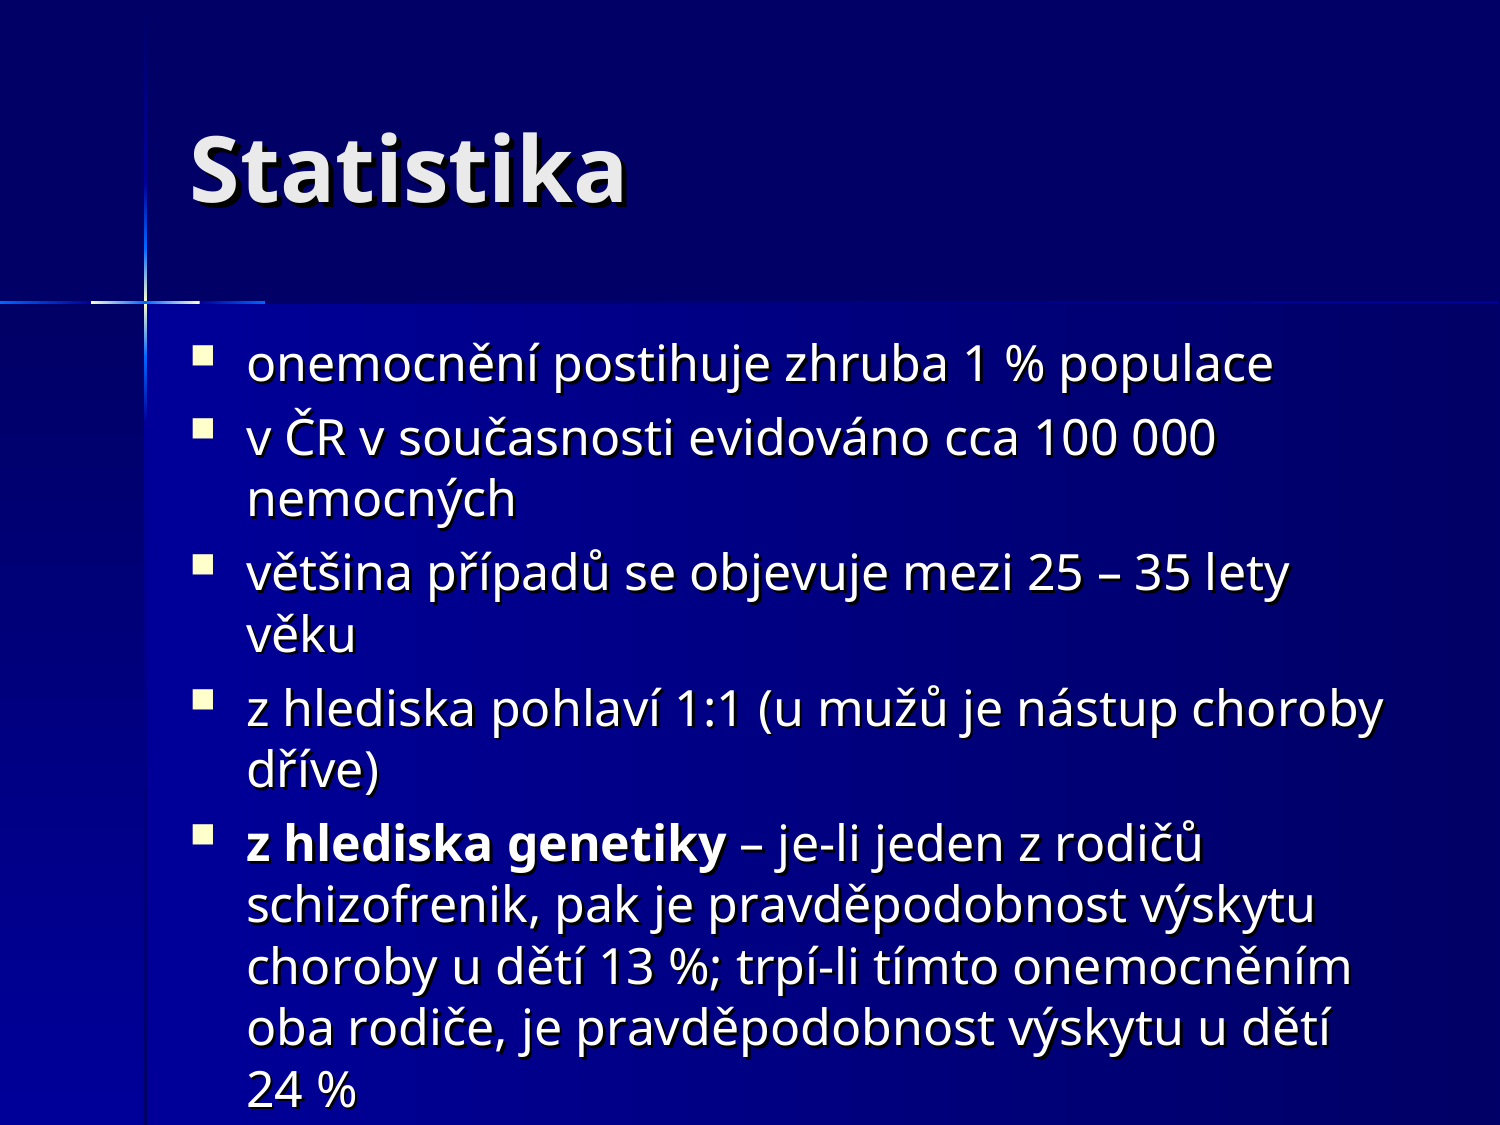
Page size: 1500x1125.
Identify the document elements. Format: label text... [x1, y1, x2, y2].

list onemocnění postihuje zhruba 1 % populace v ČR v současnosti evidováno cca 100 000 nemocných většina případů se objevuje mezi 25 – 35 lety věku z hlediska pohlaví 1:1 (u mužů je nástup choroby dříve) z hlediska genetiky – je-li jeden z rodičů schizofrenik, pak je pravděpodobnost výskytu choroby u dětí 13 %; trpí-li tímto onemocněním oba rodiče, je pravděpodobnost výskytu u dětí 24 % [174, 324, 1413, 1059]
title Statistika [174, 49, 1413, 285]
